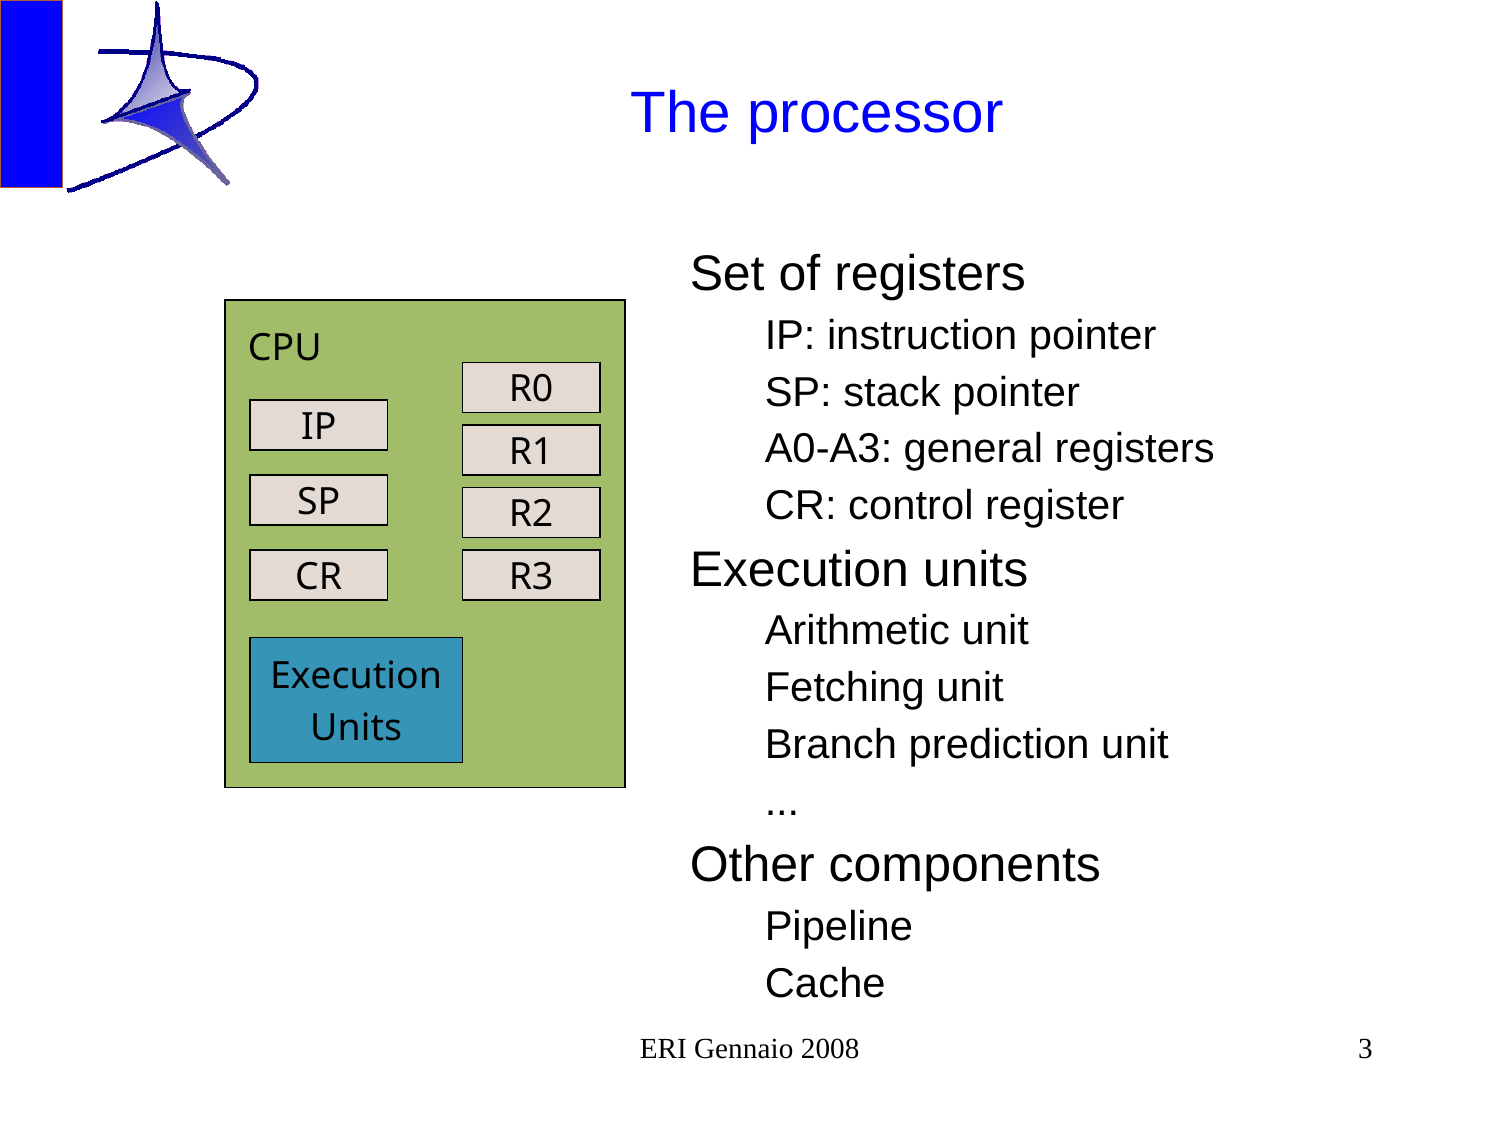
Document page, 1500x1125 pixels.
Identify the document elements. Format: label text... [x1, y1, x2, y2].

text_box R2 [462, 487, 600, 538]
text_box CPU [233, 312, 337, 379]
title The processor [174, 61, 1425, 164]
list Set of registers IP: instruction pointer SP: stack pointer A0-A3: general registers CR: control register Execution units Arithmetic unit Fetching unit Branch prediction unit ... Other components Pipeline Cache [674, 237, 1388, 1071]
text_box R0 [462, 362, 600, 413]
text_box [225, 299, 625, 788]
text_box CR [249, 549, 388, 600]
text_box R3 [462, 549, 600, 600]
picture [62, 0, 263, 197]
text_box IP [249, 399, 388, 450]
text_box Execution Units [249, 637, 463, 763]
text_box SP [249, 474, 388, 525]
text_box R1 [462, 425, 600, 475]
